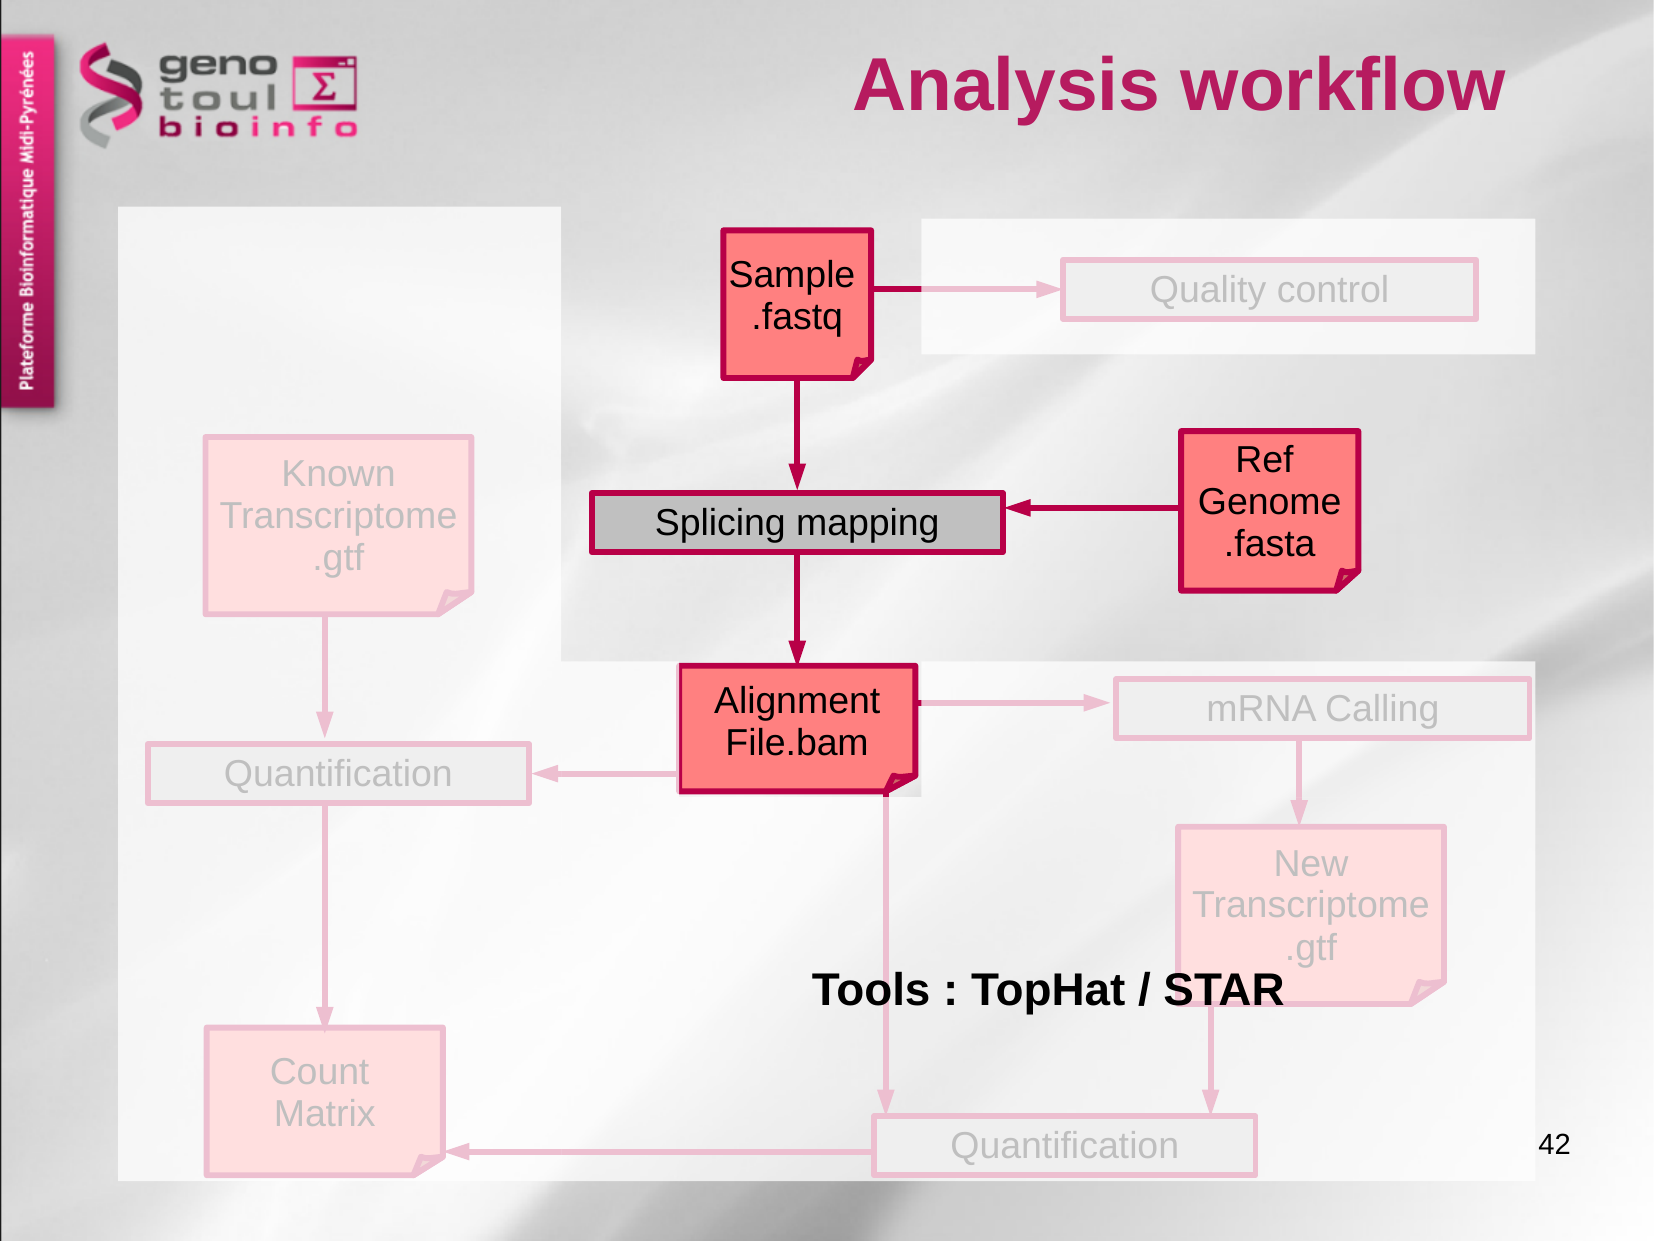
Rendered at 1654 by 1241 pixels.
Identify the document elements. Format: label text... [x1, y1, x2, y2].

text_box [921, 218, 1536, 355]
picture [0, 0, 1654, 1241]
text_box Tools : TopHat / STAR [561, 797, 1536, 1182]
text_box Ref Genome .fasta [1181, 431, 1359, 591]
text_box [921, 661, 1536, 798]
text_box Sample .fastq [723, 230, 872, 379]
text_box [118, 206, 680, 1182]
title Analysis workflow [395, 29, 1506, 148]
text_box Alignment File.bam [680, 665, 916, 792]
text_box Splicing mapping [591, 493, 1003, 553]
